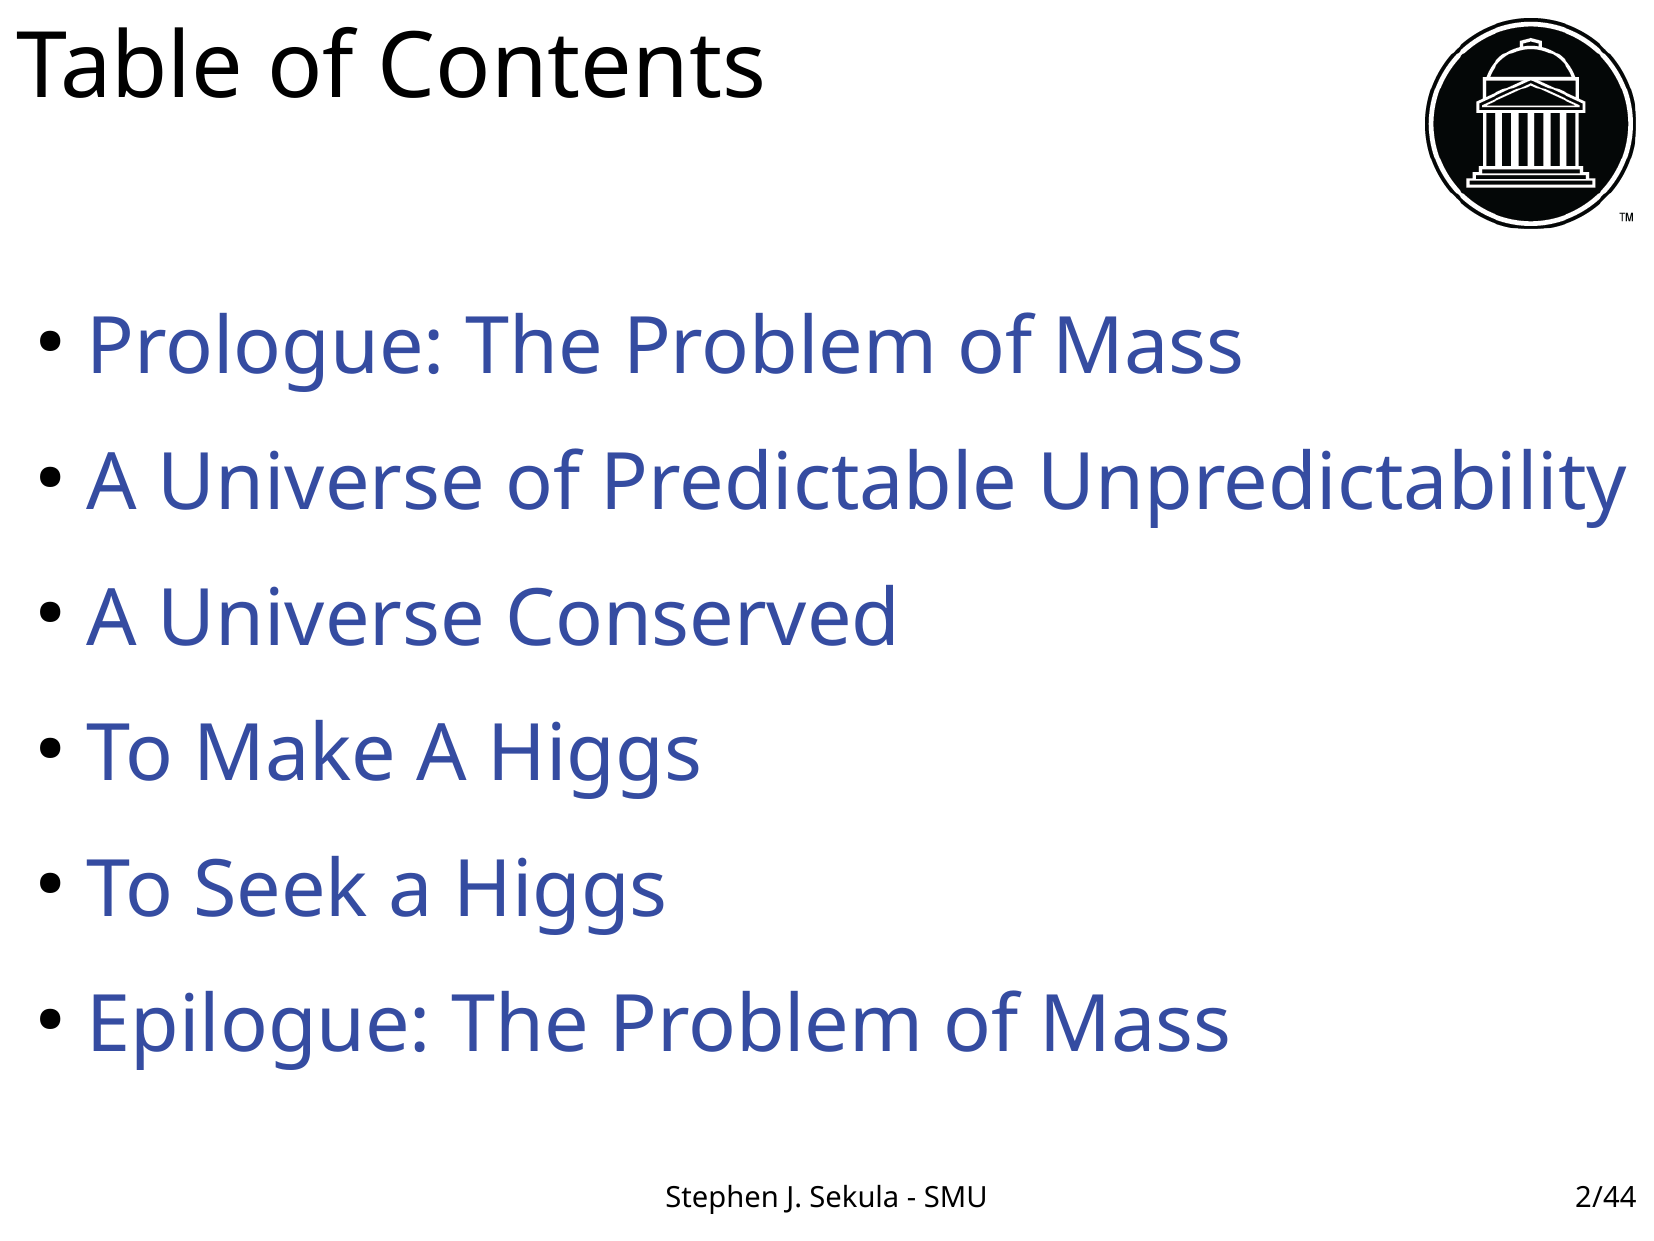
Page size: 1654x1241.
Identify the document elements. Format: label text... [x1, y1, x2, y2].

list Prologue: The Problem of Mass A Universe of Predictable Unpredictability A Universe Conserved To Make A Higgs To Seek a Higgs Epilogue: The Problem of Mass [19, 289, 1637, 1176]
picture [1425, 18, 1636, 229]
title Table of Contents [16, 0, 1415, 257]
